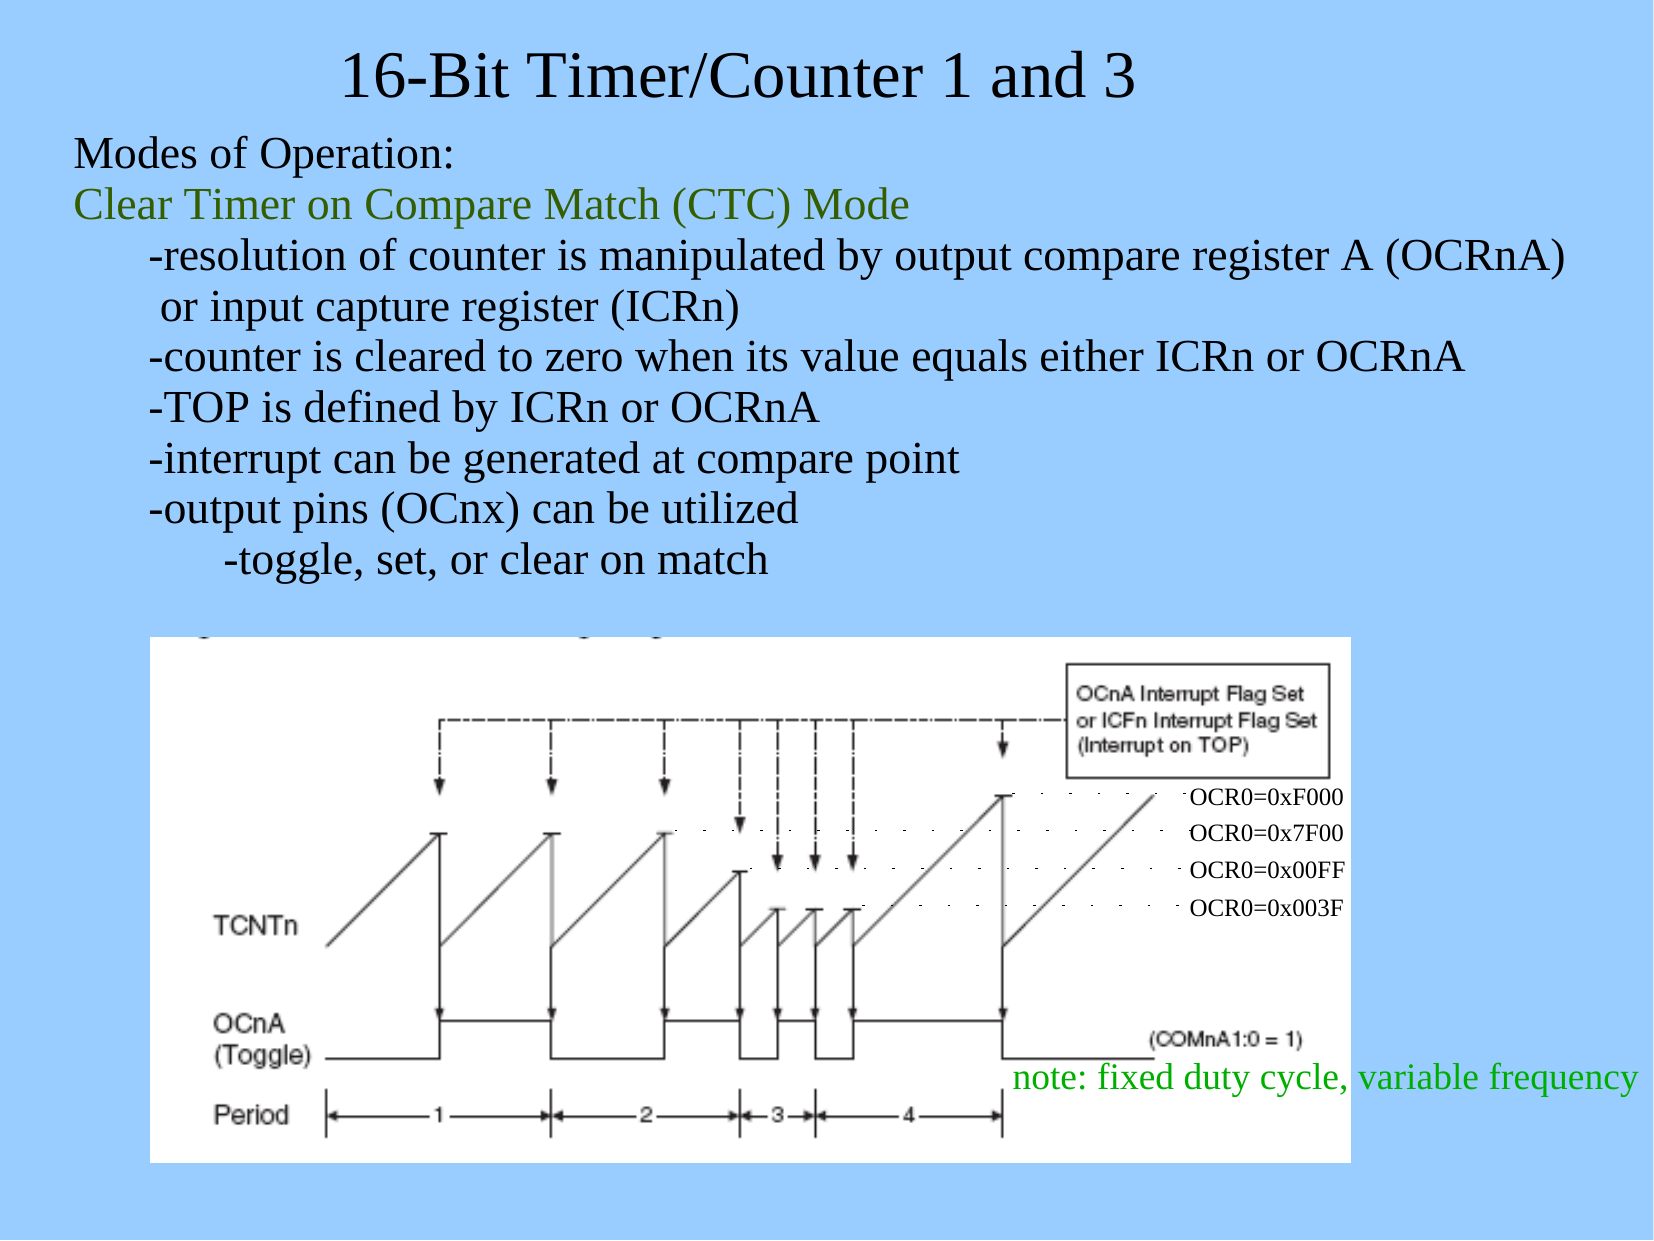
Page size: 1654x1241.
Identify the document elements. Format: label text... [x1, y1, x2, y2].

text_box OCR0=0x00FF [1189, 856, 1343, 885]
text_box OCR0=0xF000 [1189, 783, 1341, 812]
text_box note: fixed duty cycle, variable frequency [1012, 1055, 1627, 1098]
text_box 16-Bit Timer/Counter 1 and 3 [339, 38, 1201, 113]
text_box OCR0=0x003F [1189, 894, 1341, 922]
picture [150, 637, 1351, 1163]
text_box Modes of Operation: Clear Timer on Compare Match (CTC) Mode -resolution of counter is manipulated by output compare register A (OCRnA) or input capture register (ICRn) -counter is cleared to zero when its value equals either ICRn or OCRnA -TOP is defined by ICRn or OCRnA -interrupt can be generated at compare point -output pins (OCnx) can be utilized -toggle, set, or clear on match [73, 128, 1574, 1201]
text_box OCR0=0x7F00 [1189, 819, 1341, 847]
text_box [82, 212, 1549, 826]
